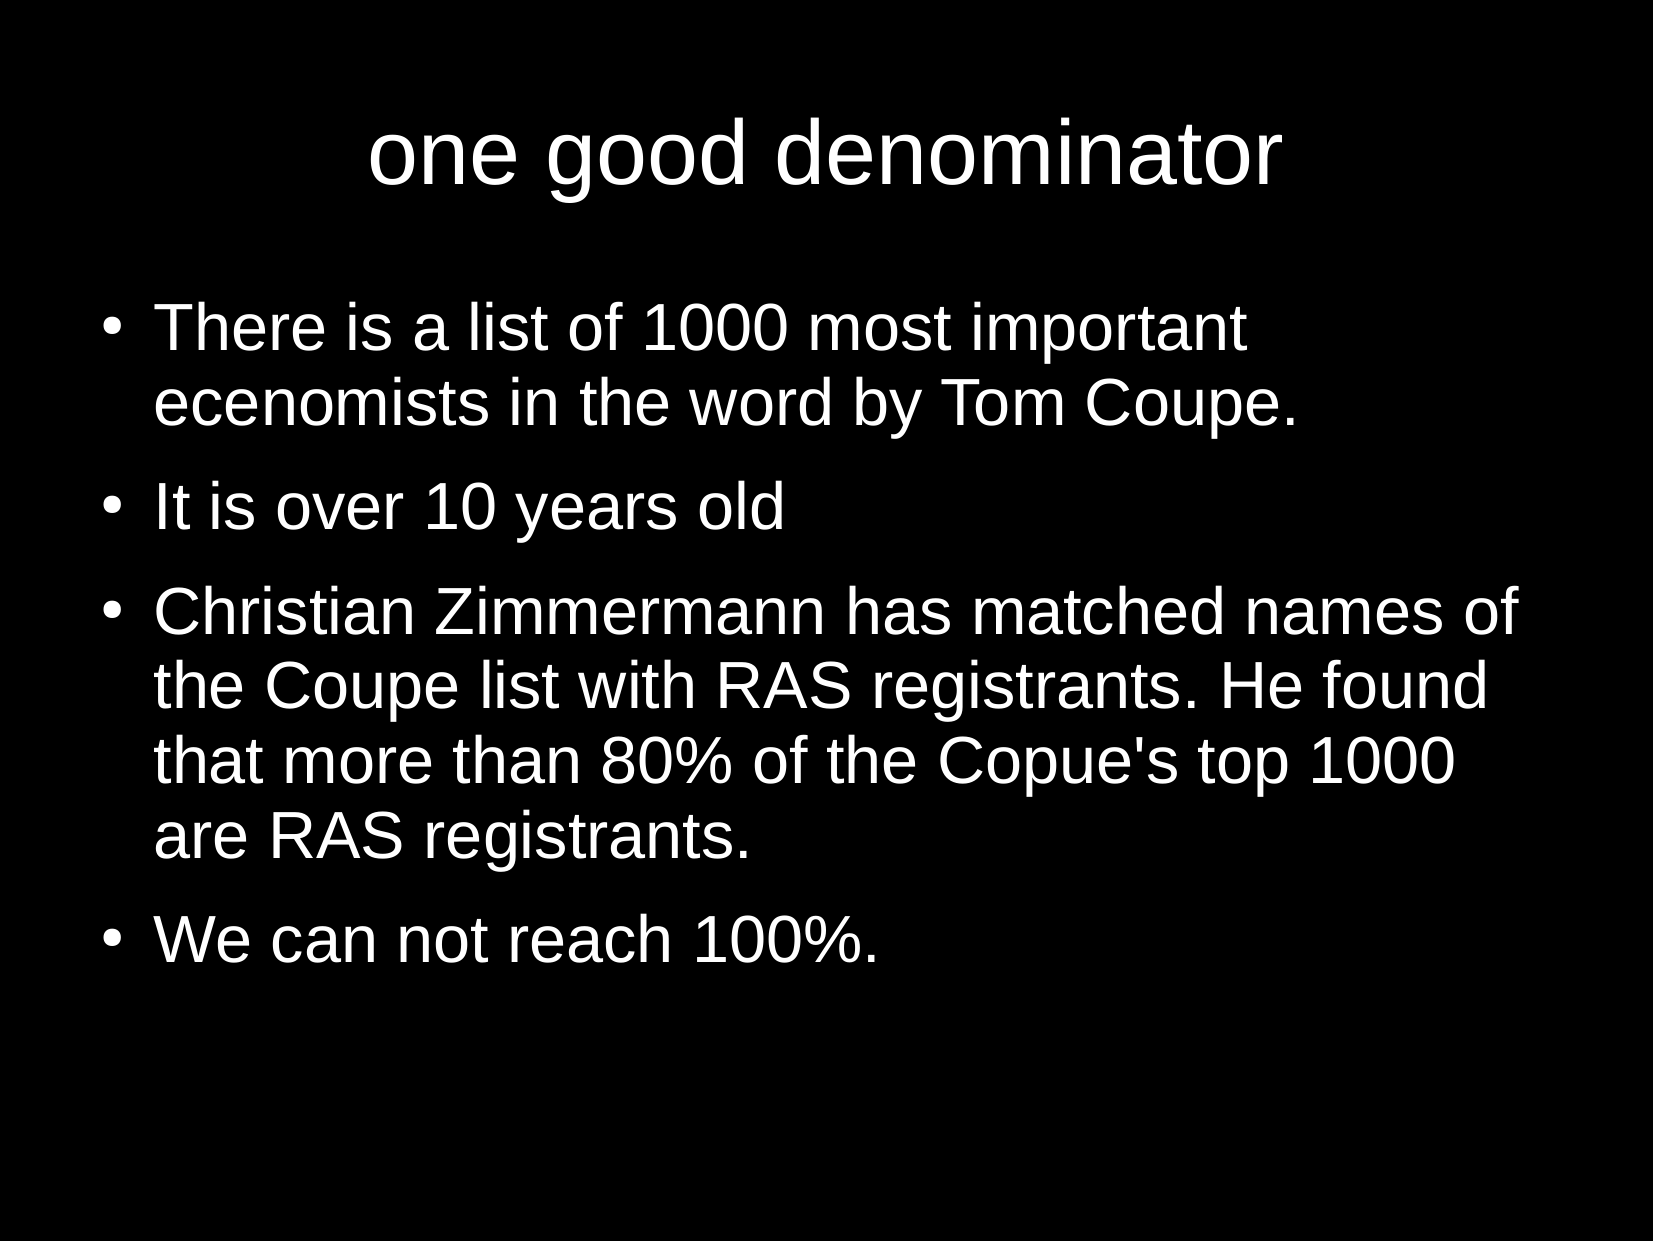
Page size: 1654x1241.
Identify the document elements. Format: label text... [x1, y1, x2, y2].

title one good denominator [82, 56, 1571, 250]
list There is a list of 1000 most important ecenomists in the word by Tom Coupe. It is over 10 years old Christian Zimmermann has matched names of the Coupe list with RAS registrants. He found that more than 80% of the Copue's top 1000 are RAS registrants. We can not reach 100%. [82, 290, 1571, 1109]
